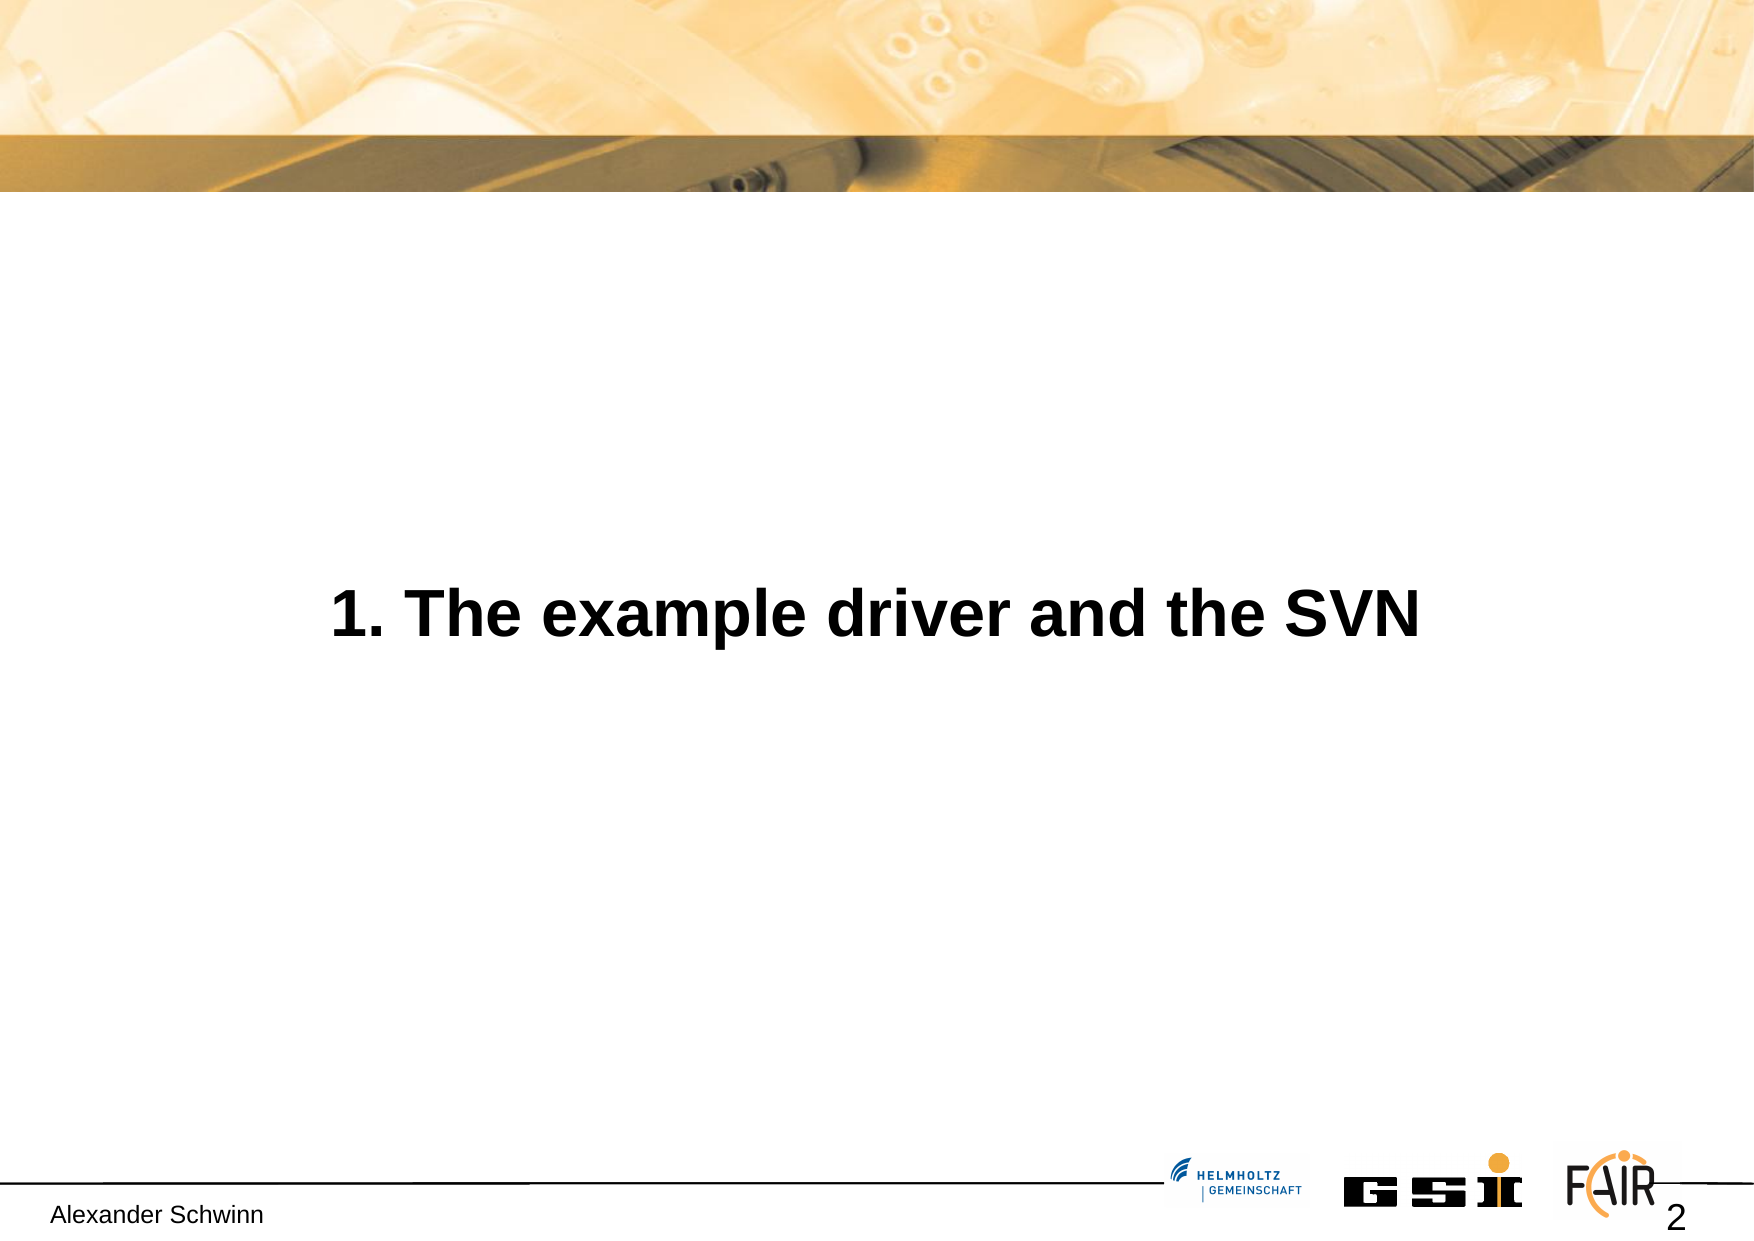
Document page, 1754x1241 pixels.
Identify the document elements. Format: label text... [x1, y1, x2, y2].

subtitle 1. The example driver and the SVN [0, 289, 1754, 931]
picture [1344, 1153, 1522, 1207]
picture [1164, 1153, 1310, 1208]
picture [0, 0, 1754, 193]
picture [1553, 1141, 1682, 1220]
